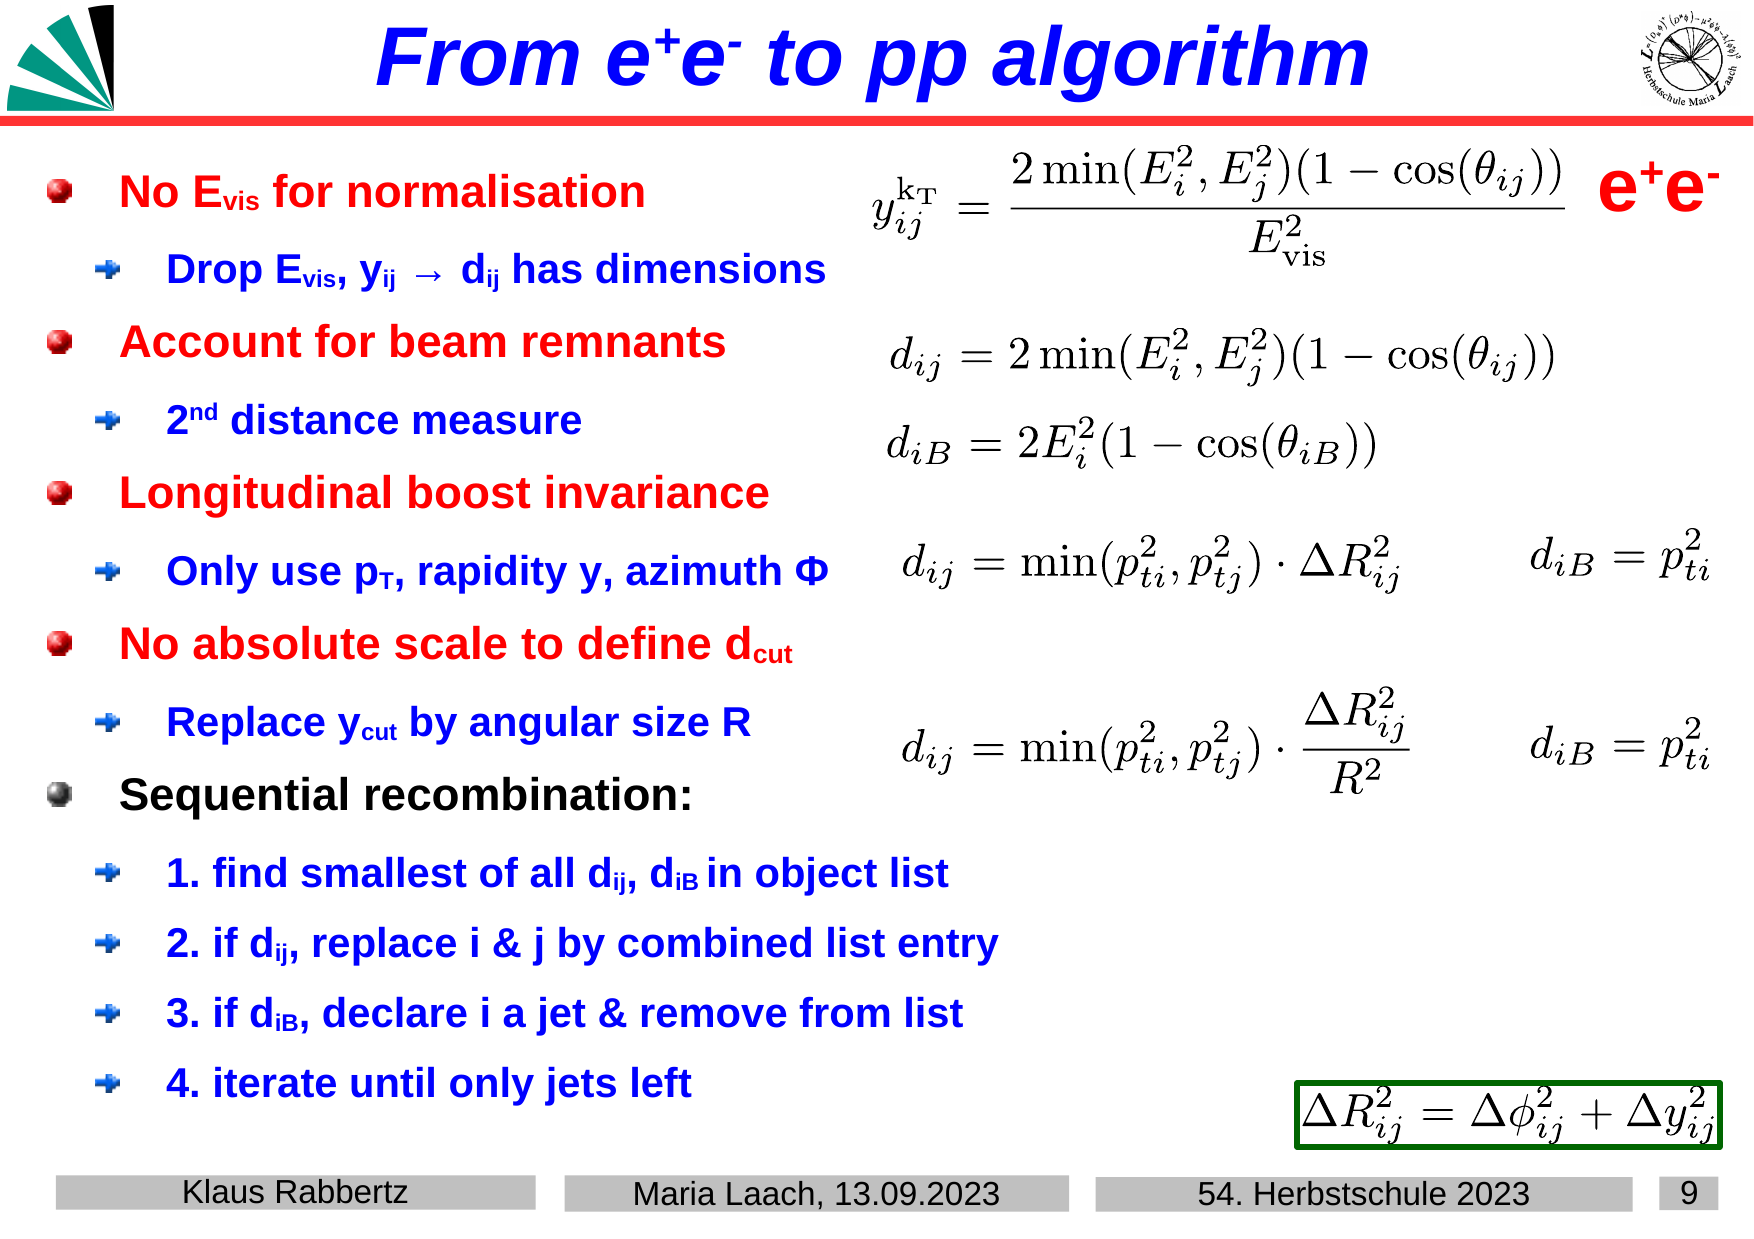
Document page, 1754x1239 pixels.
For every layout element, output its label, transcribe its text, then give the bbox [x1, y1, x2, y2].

picture [871, 145, 1565, 266]
title From e+e- to pp algorithm [129, 0, 1617, 114]
picture [1641, 11, 1741, 106]
picture [885, 416, 1380, 469]
picture [888, 328, 1558, 387]
text_box e+e- [1585, 138, 1733, 234]
picture [900, 686, 1410, 794]
picture [1300, 1086, 1717, 1144]
picture [1529, 528, 1711, 581]
picture [901, 535, 1403, 594]
picture [1529, 717, 1711, 770]
list No Evis for normalisation Drop Evis, yij → dij has dimensions Account for beam remnants 2nd distance measure Longitudinal boost invariance Only use pT, rapidity y, azimuth Φ No absolute scale to define dcut Replace ycut by angular size R Sequential recombination: 1. find smallest of all dij, diB in object list 2. if dij, replace i & j by combined list entry 3. if diB, declare i a jet & remove from list 4. iterate until only jets left [36, 165, 1713, 1107]
picture [7, 5, 114, 112]
